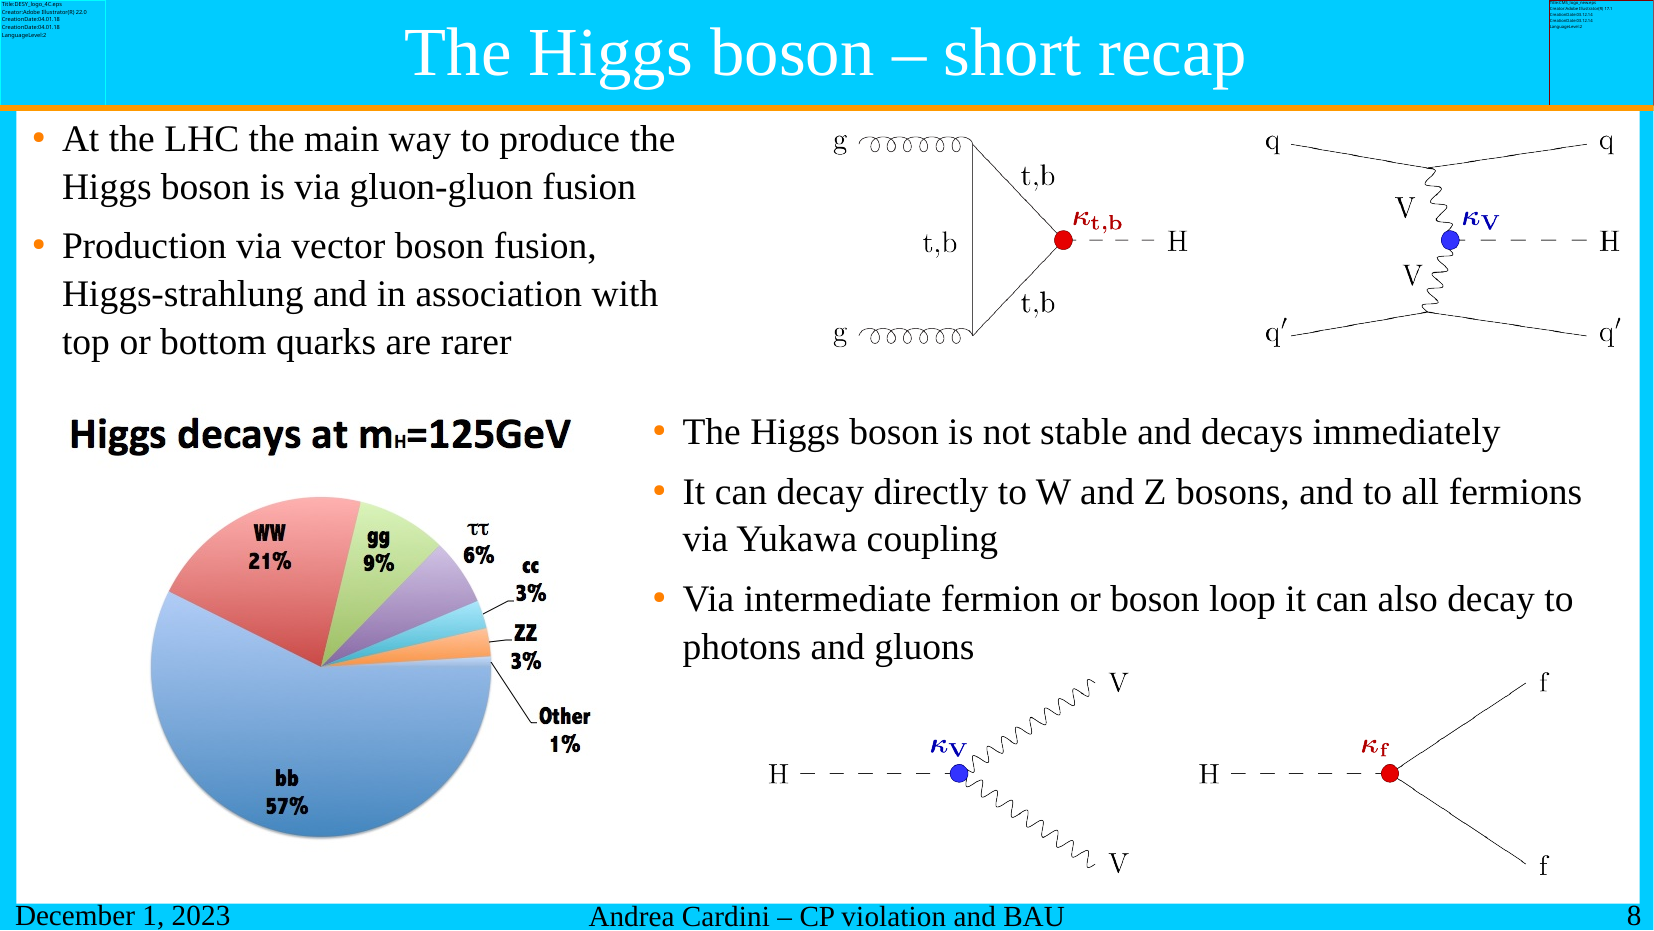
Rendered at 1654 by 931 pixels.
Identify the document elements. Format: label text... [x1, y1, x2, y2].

title The Higgs boson – short recap [14, 0, 1640, 106]
list The Higgs boson is not stable and decays immediately It can decay directly to W and Z bosons, and to all fermions via Yukawa coupling Via intermediate fermion or boson loop it can also decay to photons and gluons [615, 405, 1636, 751]
picture [30, 404, 631, 854]
list At the LHC the main way to produce the Higgs boson is via gluon-gluon fusion Production via vector boson fusion, Higgs-strahlung and in association with top or bottom quarks are rarer [0, 111, 886, 406]
picture [720, 671, 1591, 886]
picture [886, 122, 1639, 376]
